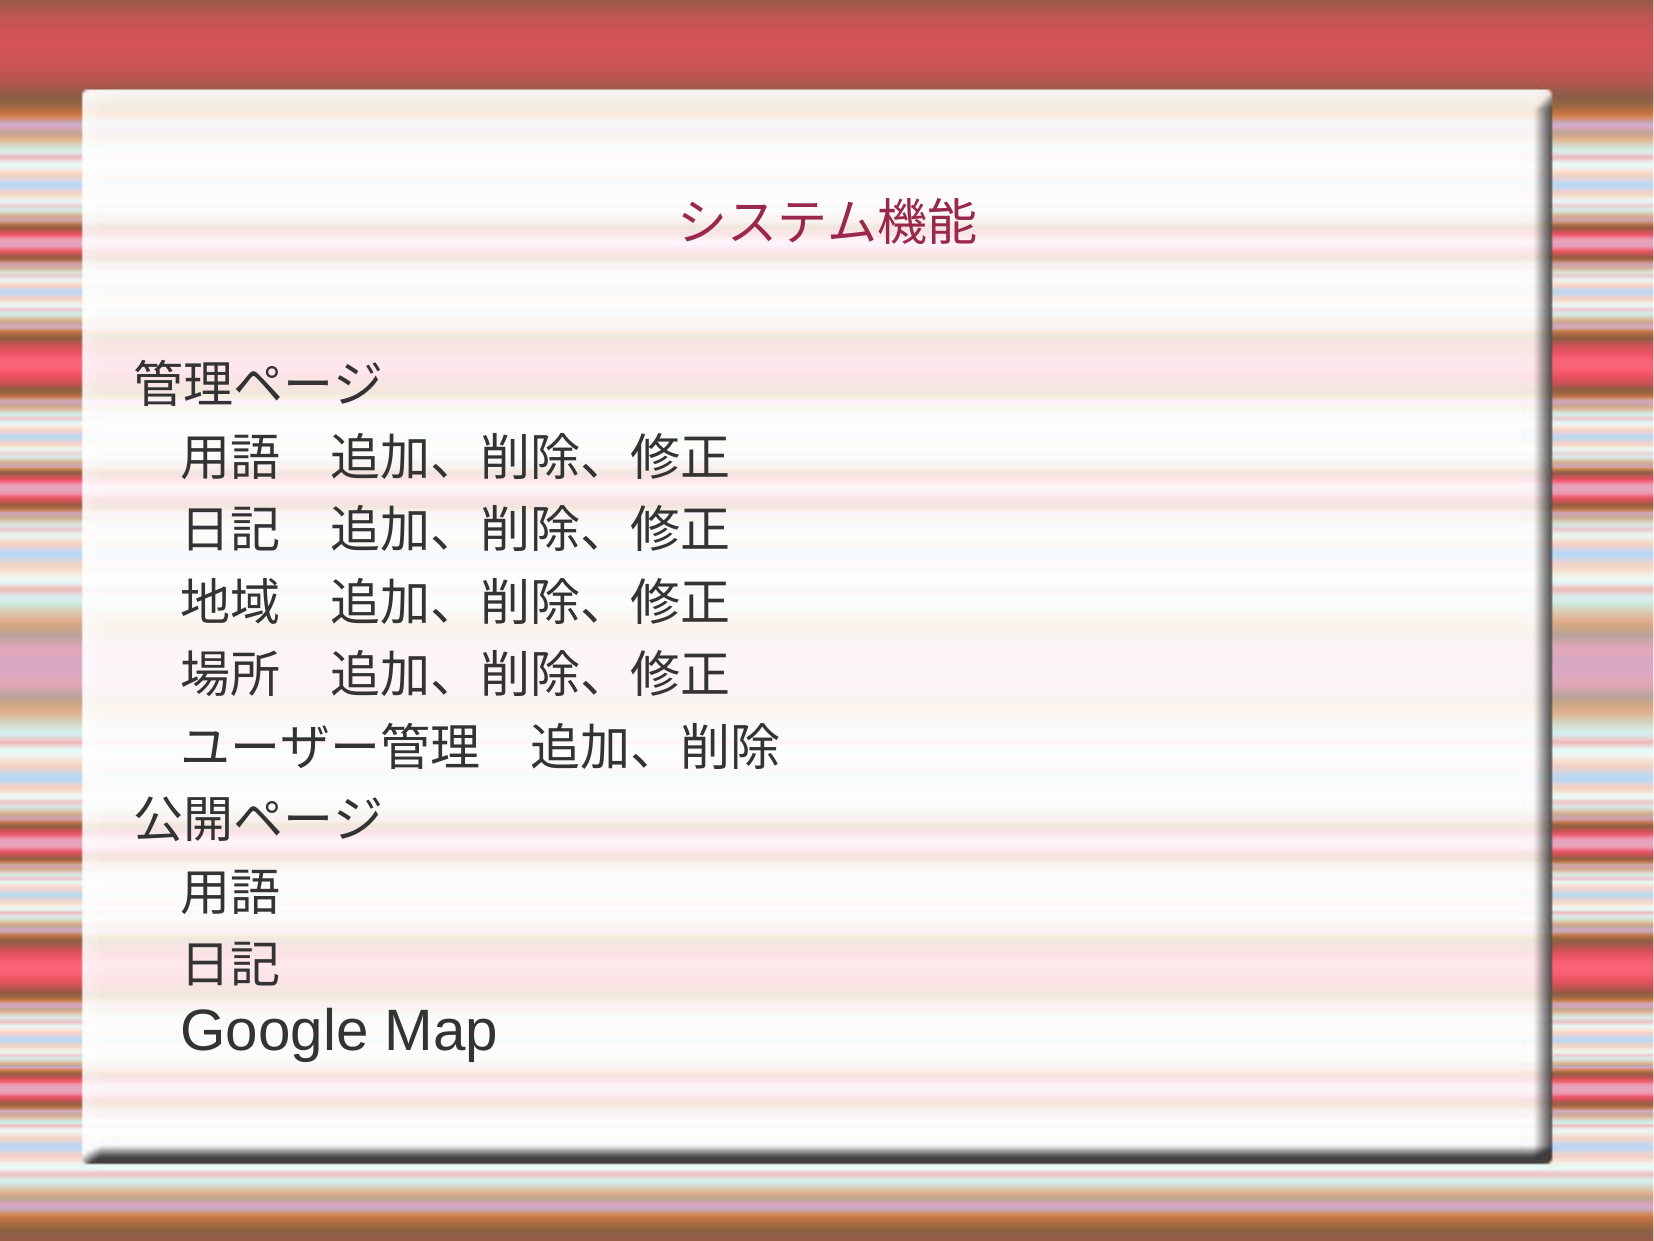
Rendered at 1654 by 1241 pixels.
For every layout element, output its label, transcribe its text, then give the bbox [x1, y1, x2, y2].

list 管理ページ 用語 追加、削除、修正 日記 追加、削除、修正 地域 追加、削除、修正 場所 追加、削除、修正 ユーザー管理 追加、削除 公開ページ 用語 日記 Google Map [121, 344, 1534, 1127]
picture [0, 0, 1654, 1241]
title システム機能 [121, 114, 1534, 322]
